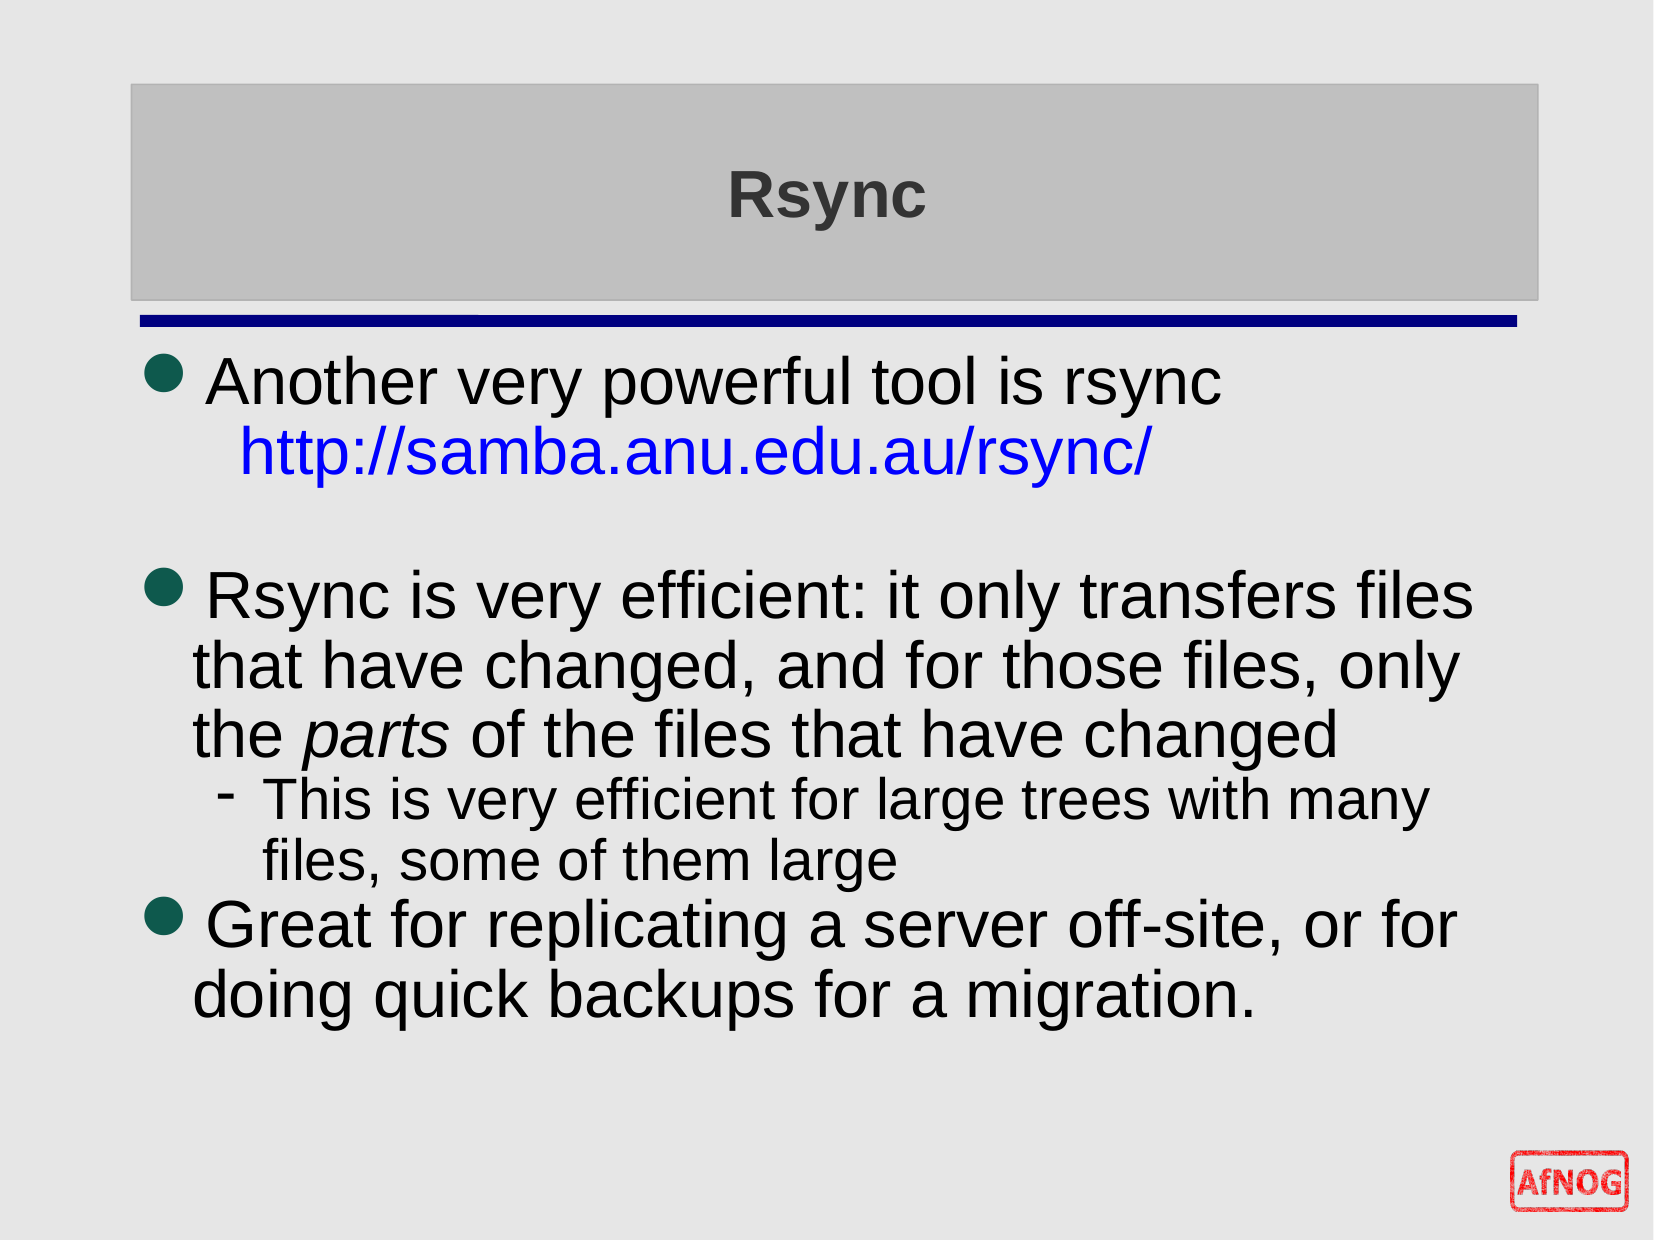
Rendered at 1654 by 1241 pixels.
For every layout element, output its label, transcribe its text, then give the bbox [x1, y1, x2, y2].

text_box Rsync [121, 91, 1534, 299]
picture [1510, 1150, 1629, 1212]
text_box Another very powerful tool is rsync http://samba.anu.edu.au/rsync/ Rsync is very efficient: it only transfers files that have changed, and for those files, only the parts of the files that have changed This is very efficient for large trees with many files, some of them large Great for replicating a server off-site, or for doing quick backups for a migration. [121, 344, 1534, 1149]
